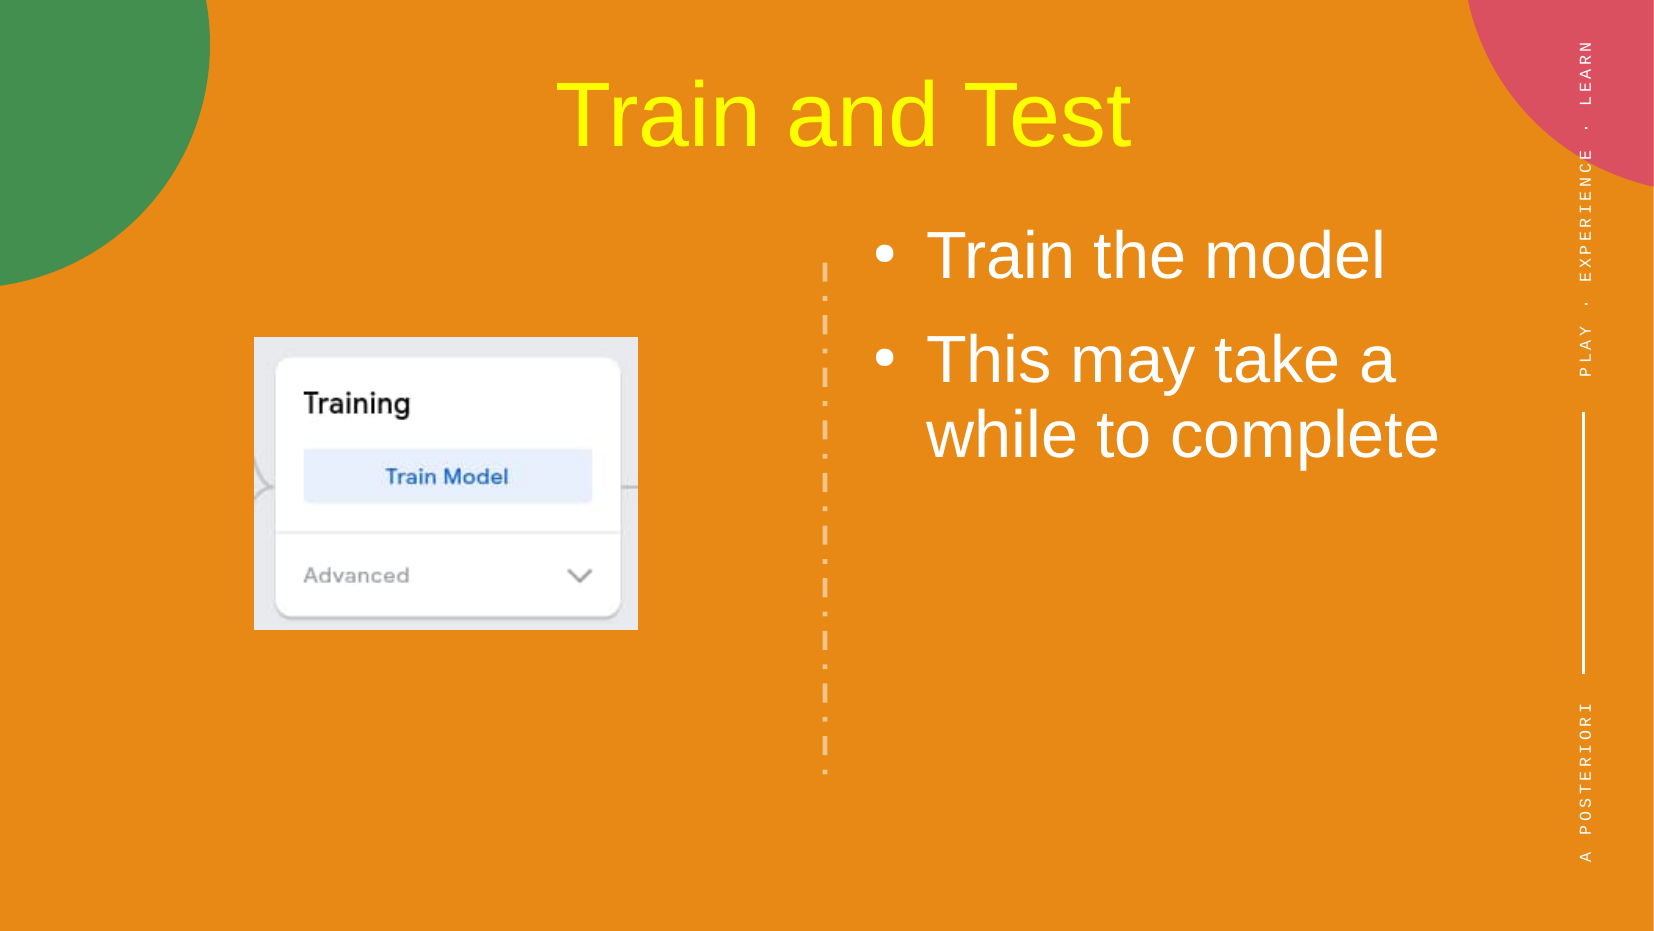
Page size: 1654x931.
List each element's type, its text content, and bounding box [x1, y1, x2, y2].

title Train and Test [187, 37, 1501, 193]
list Train the model This may take a while to complete [855, 217, 1544, 826]
picture [254, 337, 638, 630]
